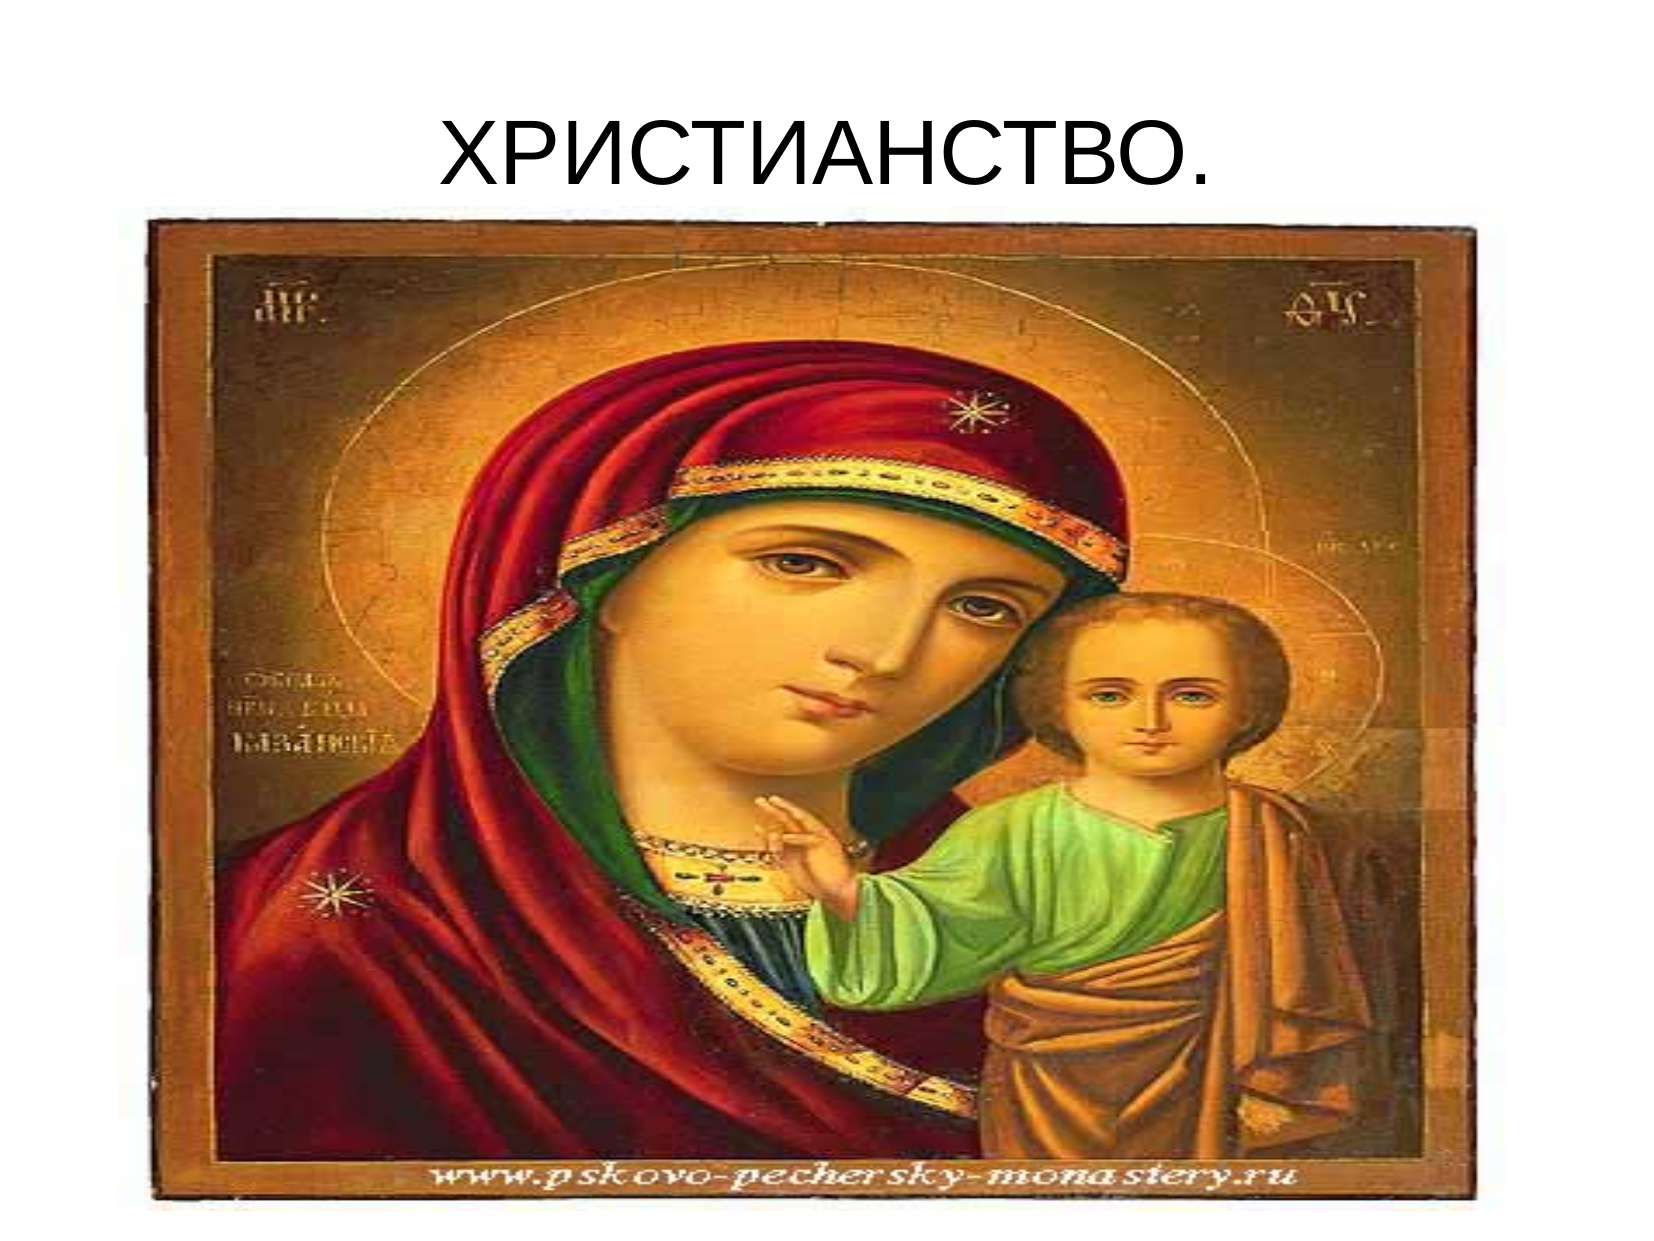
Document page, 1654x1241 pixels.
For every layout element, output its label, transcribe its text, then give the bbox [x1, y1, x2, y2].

picture [118, 250, 1506, 1211]
title ХРИСТИАНСТВО. [82, 56, 1571, 250]
